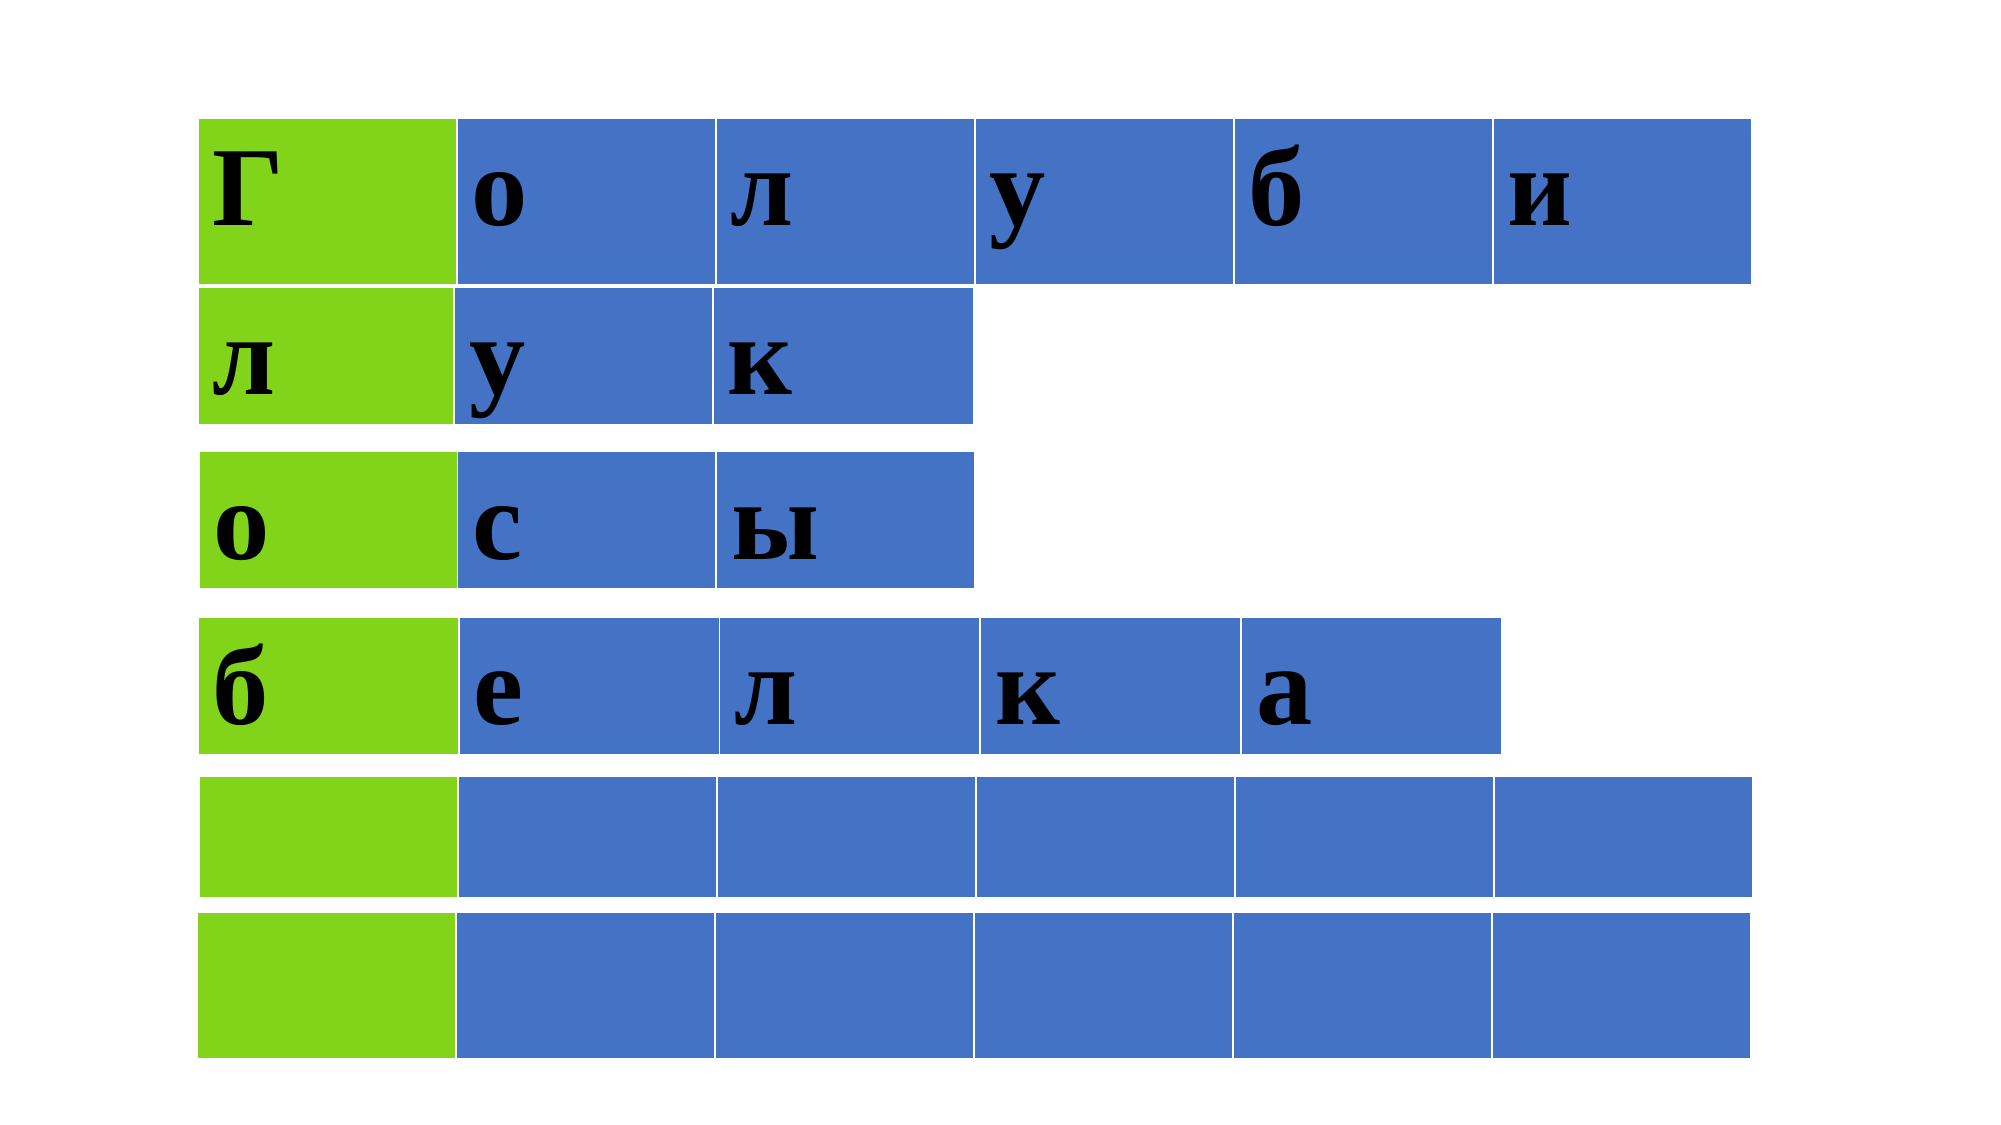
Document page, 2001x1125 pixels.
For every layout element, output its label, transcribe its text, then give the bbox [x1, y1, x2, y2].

table_header о [200, 452, 457, 588]
table_header и [1494, 119, 1751, 284]
table_header ы [717, 452, 974, 588]
table_header [718, 777, 975, 897]
table_header л [717, 119, 974, 284]
table_header [1495, 777, 1752, 897]
table_header л [199, 288, 453, 424]
table_header Г [199, 119, 456, 284]
table_header о [458, 119, 715, 284]
table_header б [199, 618, 458, 754]
table_header к [981, 618, 1240, 754]
table_header к [714, 288, 973, 424]
table_header [975, 913, 1232, 1058]
table_header [1493, 913, 1750, 1058]
table_header [198, 913, 455, 1058]
table_header у [455, 288, 712, 424]
table_header у [976, 119, 1233, 284]
table_header е [460, 618, 719, 754]
table_header [977, 777, 1234, 897]
table_header а [1242, 618, 1501, 754]
table_header с [458, 452, 715, 588]
table_header [457, 913, 714, 1058]
table_header [1236, 777, 1493, 897]
table_header л [720, 618, 979, 754]
table_header [1234, 913, 1491, 1058]
table_header б [1235, 119, 1492, 284]
table_header [716, 913, 973, 1058]
table_header [459, 777, 716, 897]
table_header [200, 777, 457, 897]
